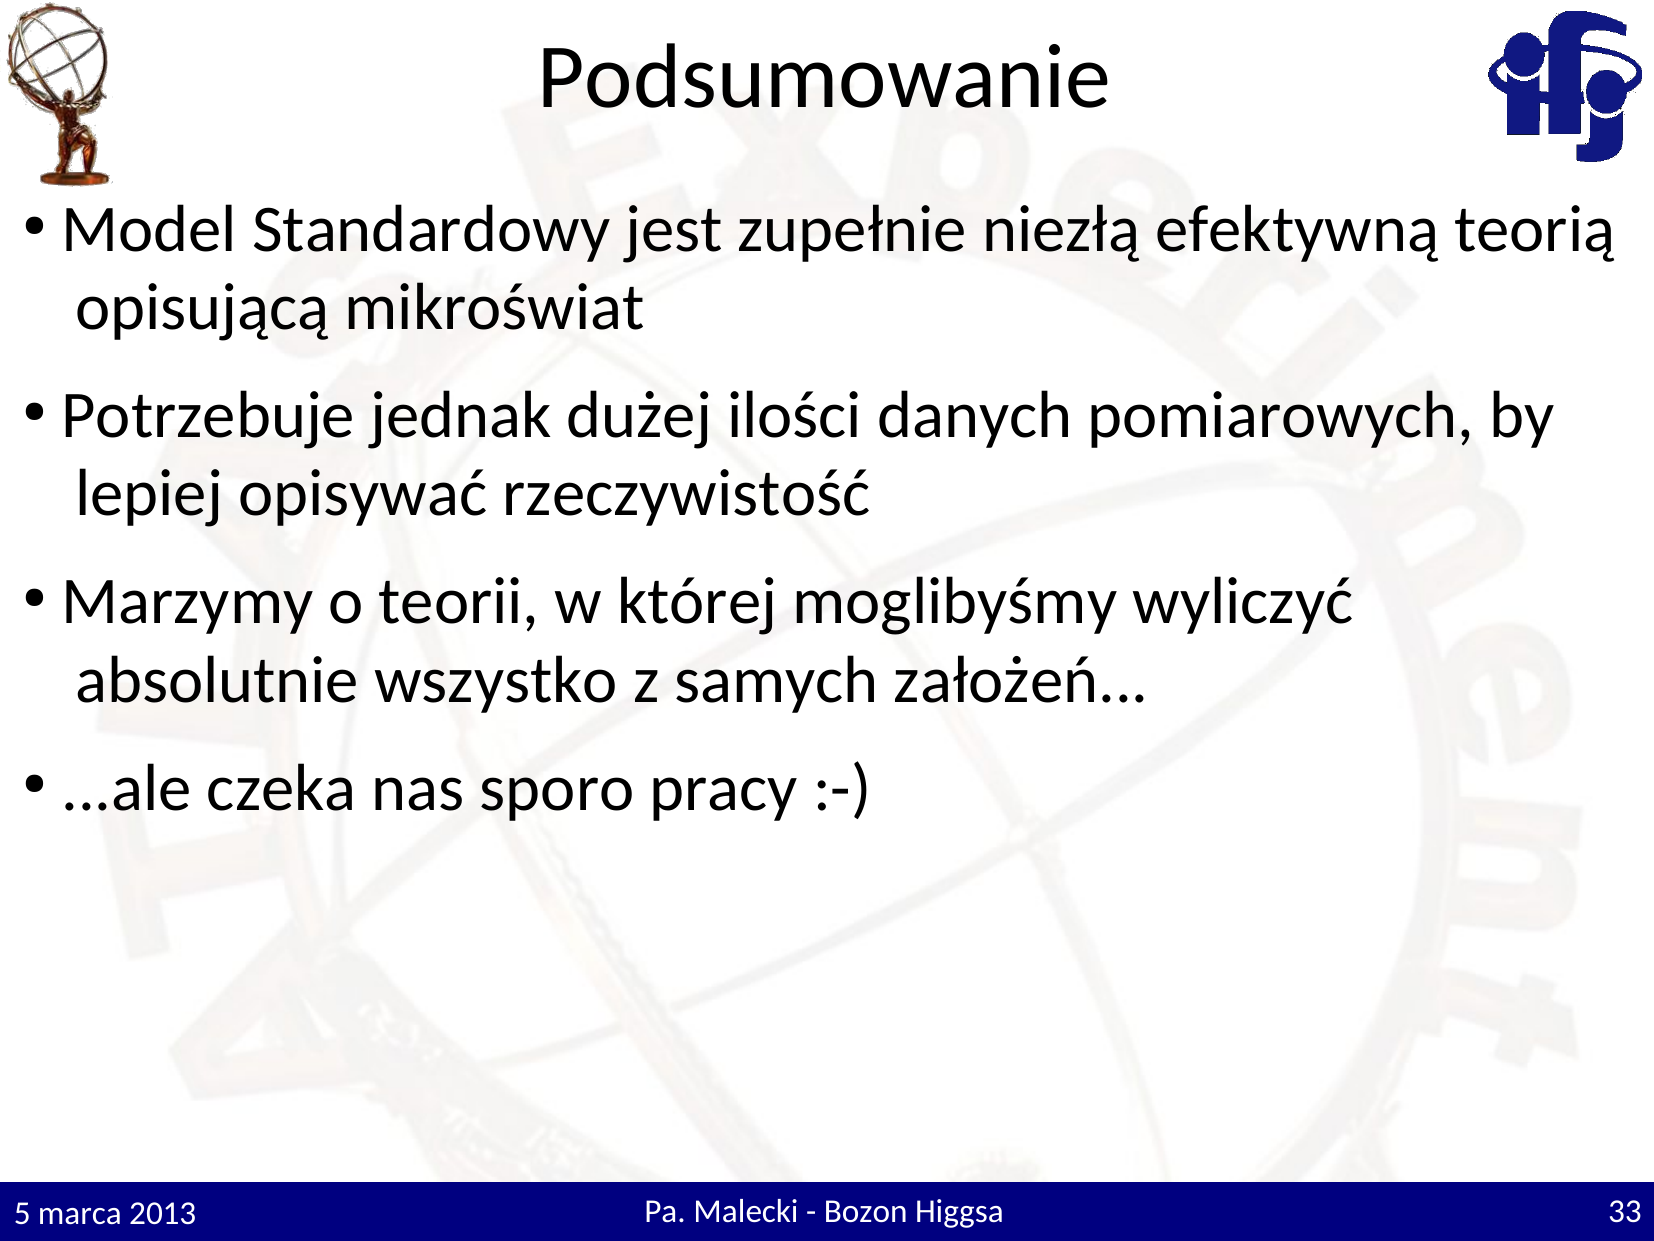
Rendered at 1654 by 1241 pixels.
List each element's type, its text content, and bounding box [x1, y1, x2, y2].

title Podsumowanie [75, 0, 1575, 150]
picture [0, 0, 1654, 1182]
list Model Standardowy jest zupełnie niezłą efektywną teorią opisującą mikroświat Potrzebuje jednak dużej ilości danych pomiarowych, by lepiej opisywać rzeczywistość Marzymy o teorii, w której moglibyśmy wyliczyć absolutnie wszystko z samych założeń... ...ale czeka nas sporo pracy :-) [19, 187, 1636, 1171]
